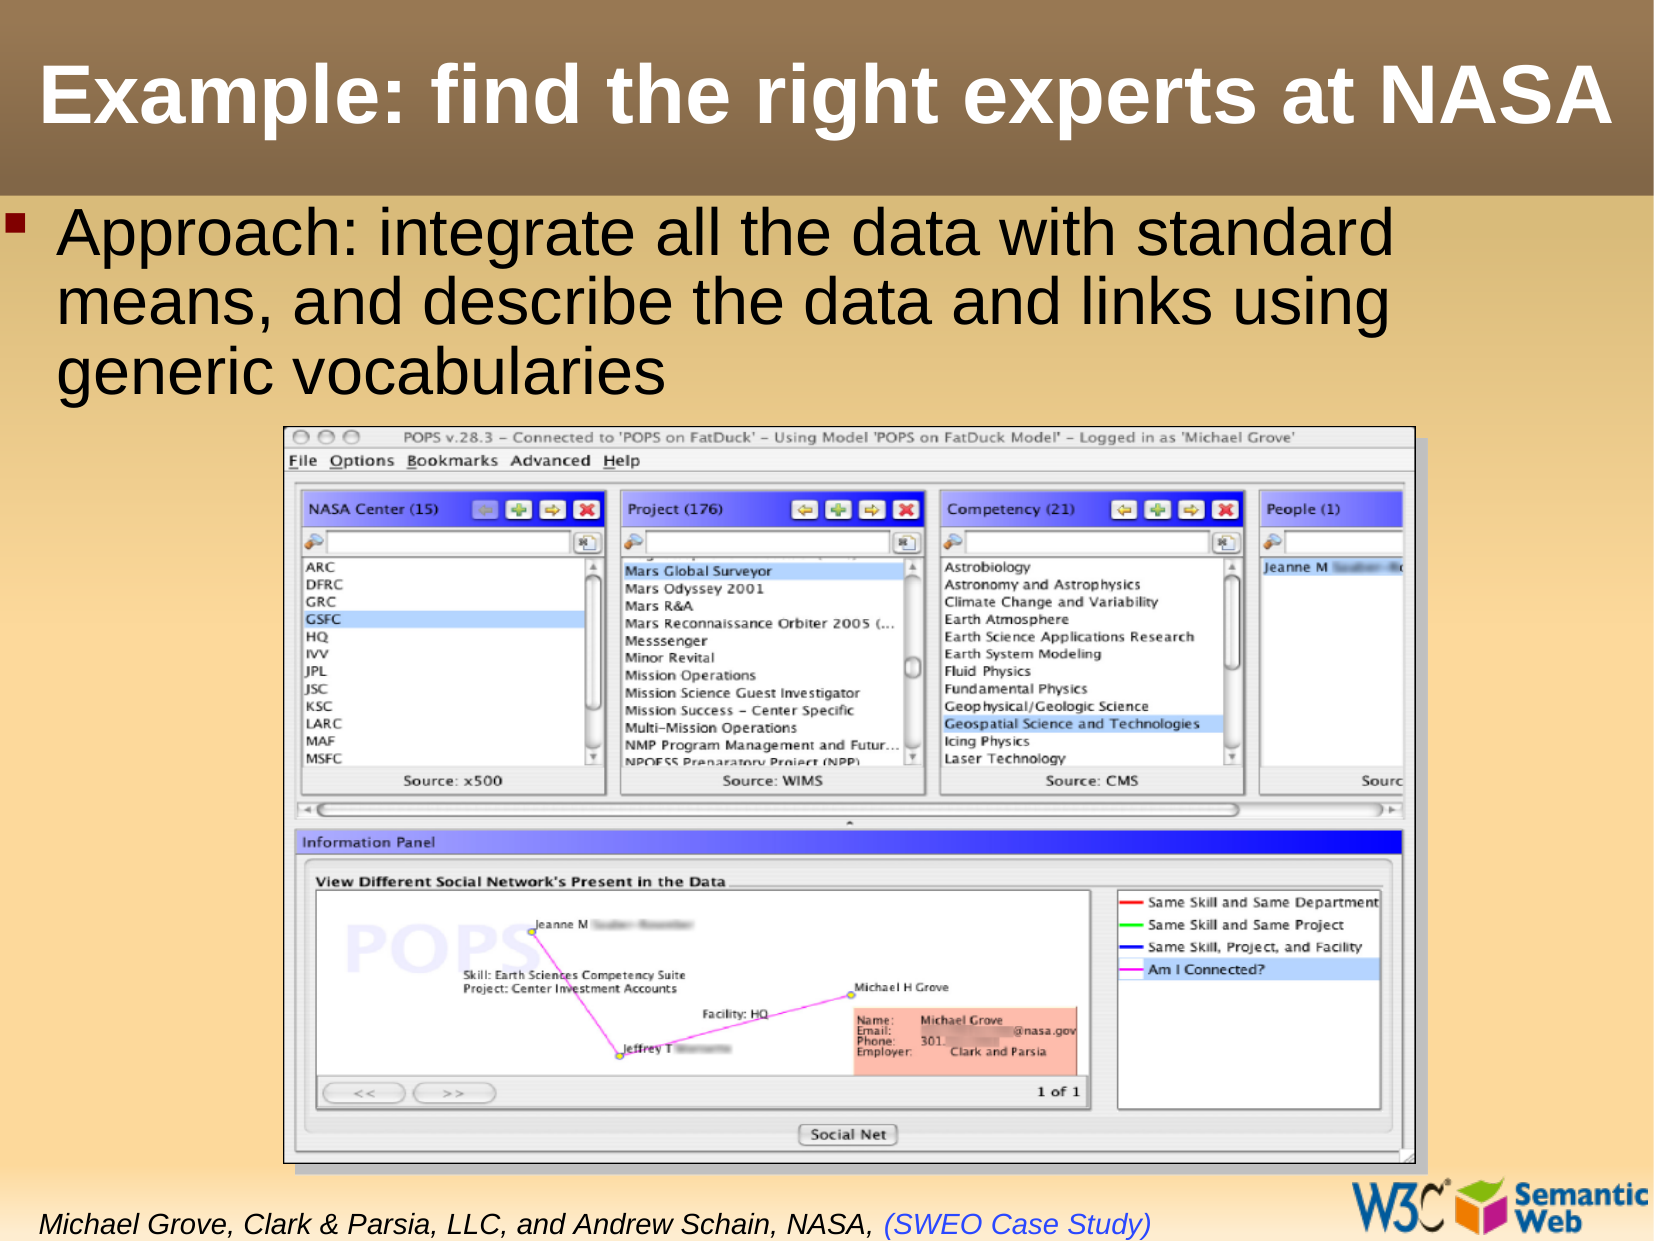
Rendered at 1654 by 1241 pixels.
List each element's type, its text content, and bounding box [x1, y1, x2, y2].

title Example: find the right experts at NASA [0, 0, 1654, 196]
text_box Michael Grove, Clark & Parsia, LLC, and Andrew Schain, NASA, (SWEO Case Study) [23, 1198, 1463, 1241]
picture [0, 196, 1654, 1241]
list Approach: integrate all the data with standard means, and describe the data and links using generic vocabularies [0, 195, 1488, 1014]
